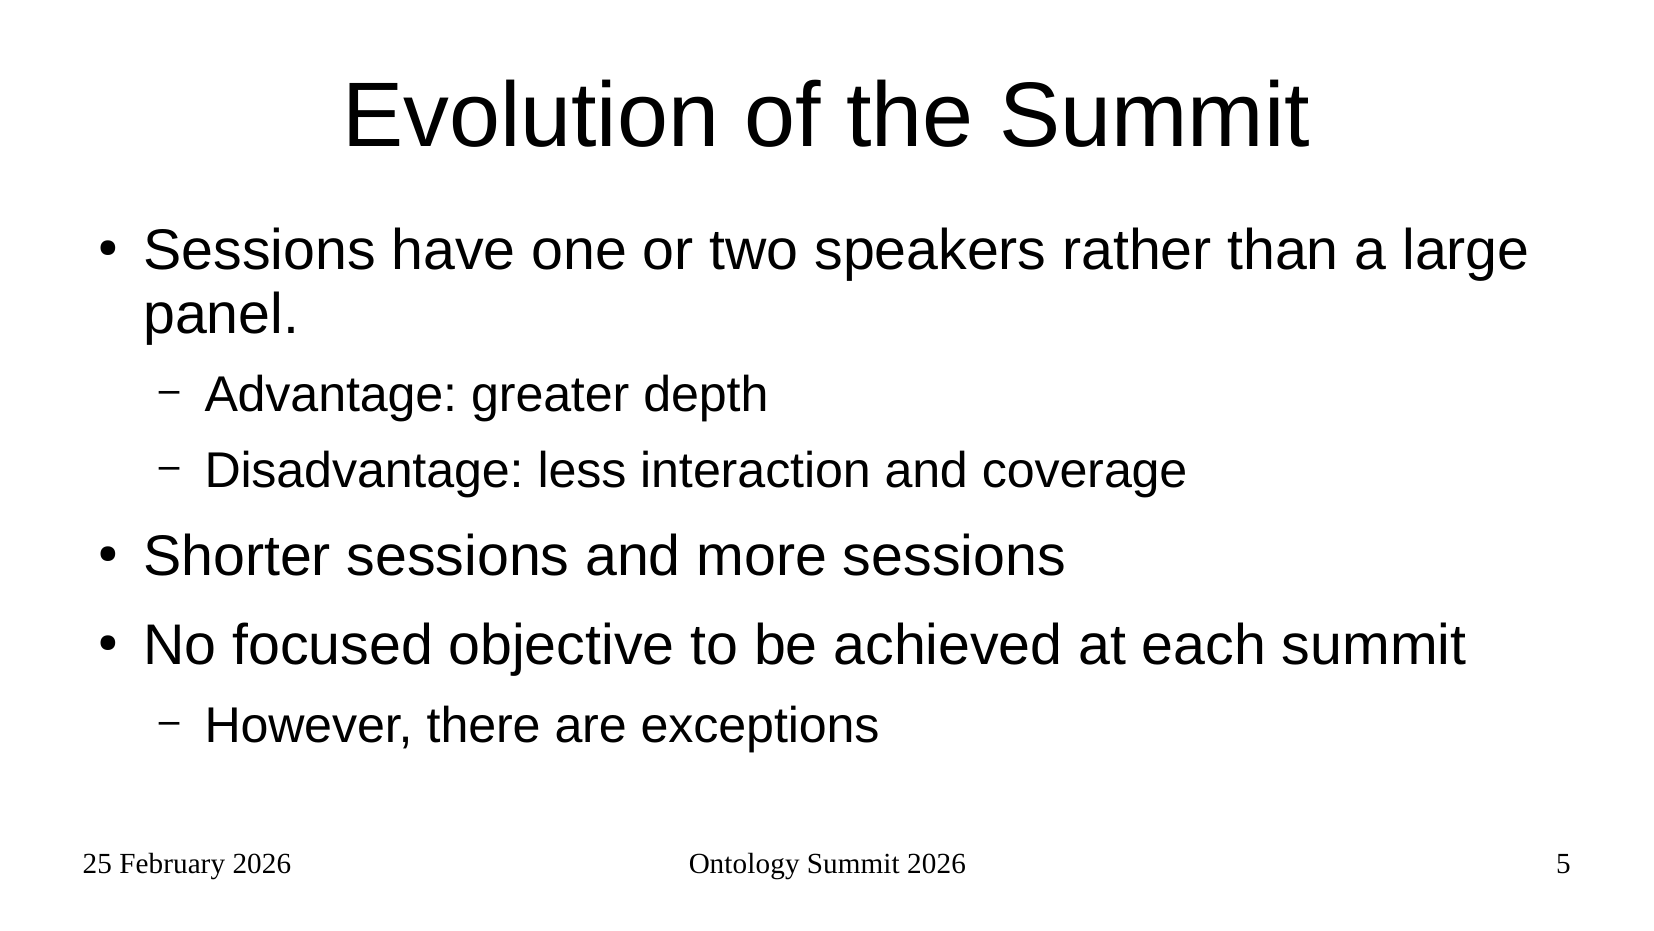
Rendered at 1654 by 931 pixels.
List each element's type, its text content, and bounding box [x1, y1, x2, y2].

title Evolution of the Summit [82, 37, 1571, 193]
list Sessions have one or two speakers rather than a large panel. Advantage: greater depth Disadvantage: less interaction and coverage Shorter sessions and more sessions No focused objective to be achieved at each summit However, there are exceptions [82, 217, 1571, 758]
